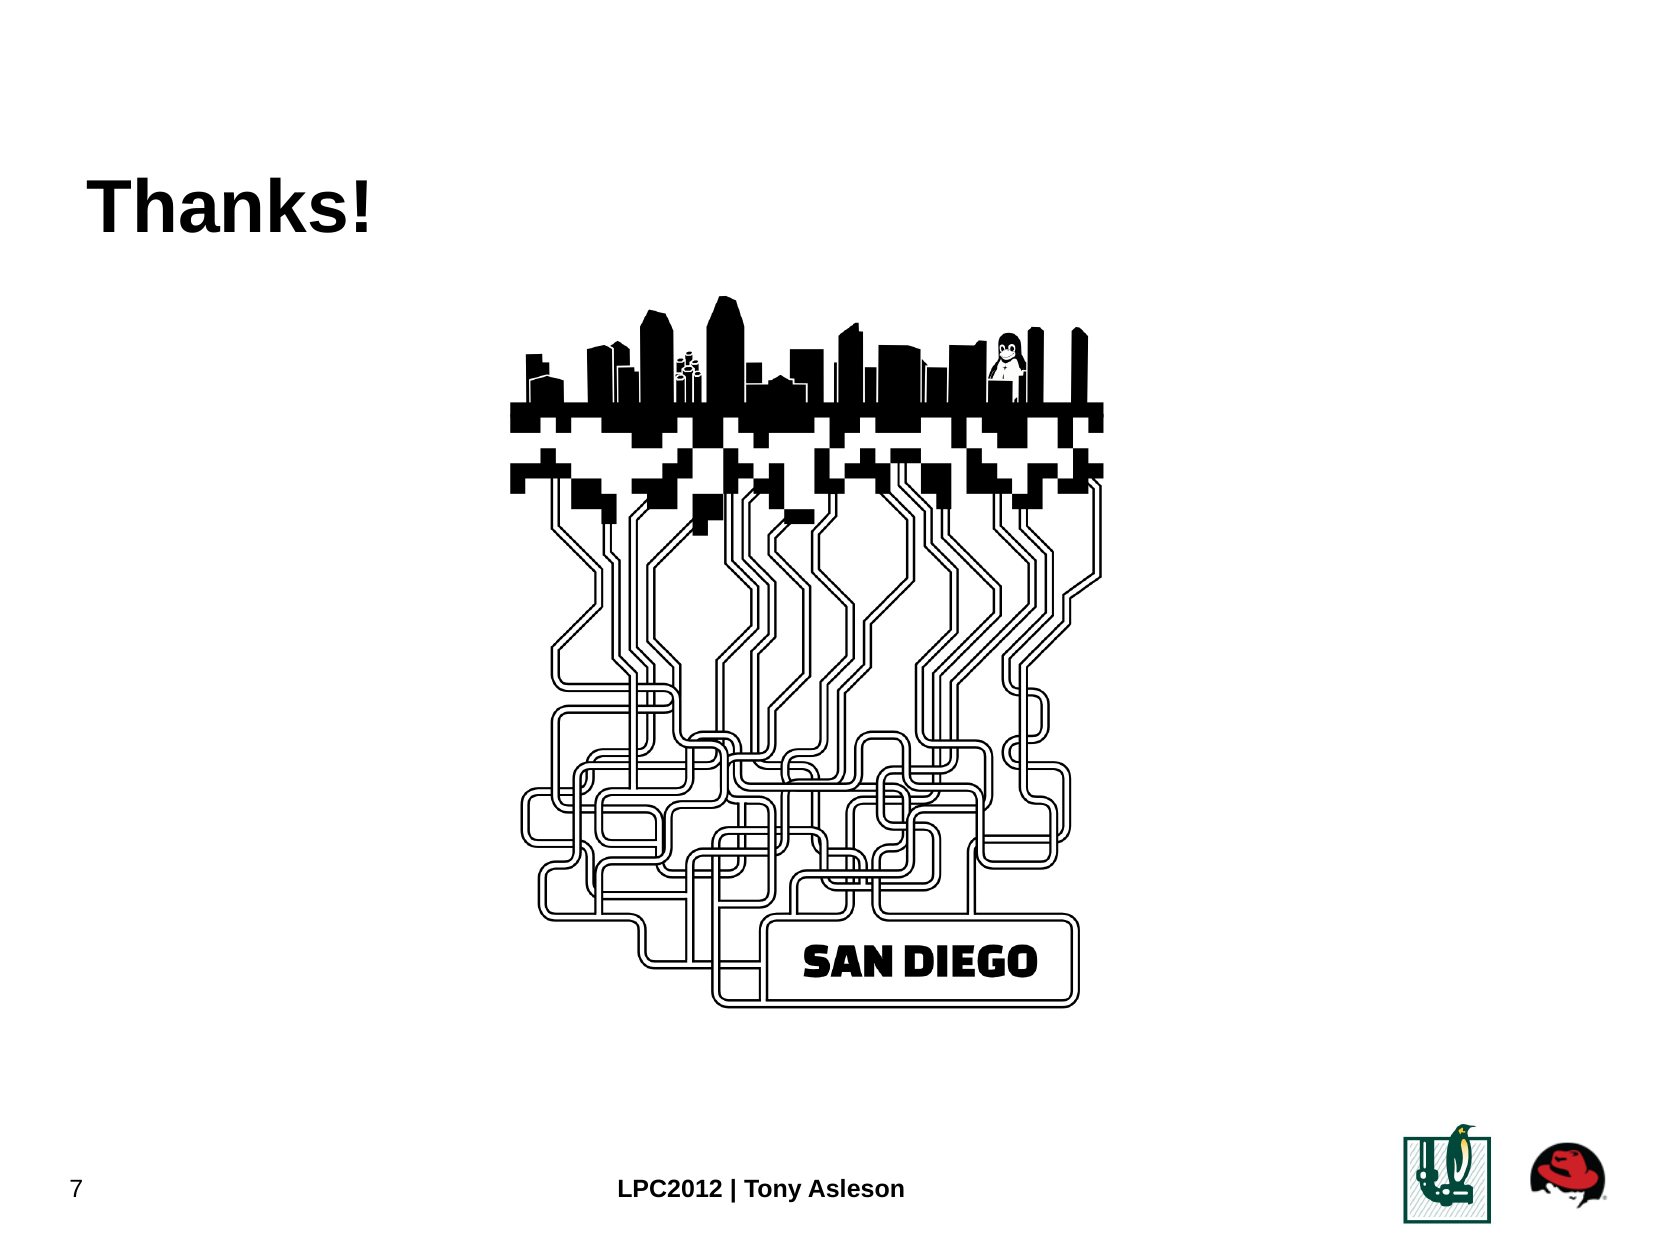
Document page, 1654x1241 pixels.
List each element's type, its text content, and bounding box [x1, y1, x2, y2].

picture [487, 289, 1126, 1013]
title Thanks! [86, 112, 1576, 301]
picture [1391, 1122, 1504, 1239]
picture [1529, 1140, 1613, 1218]
